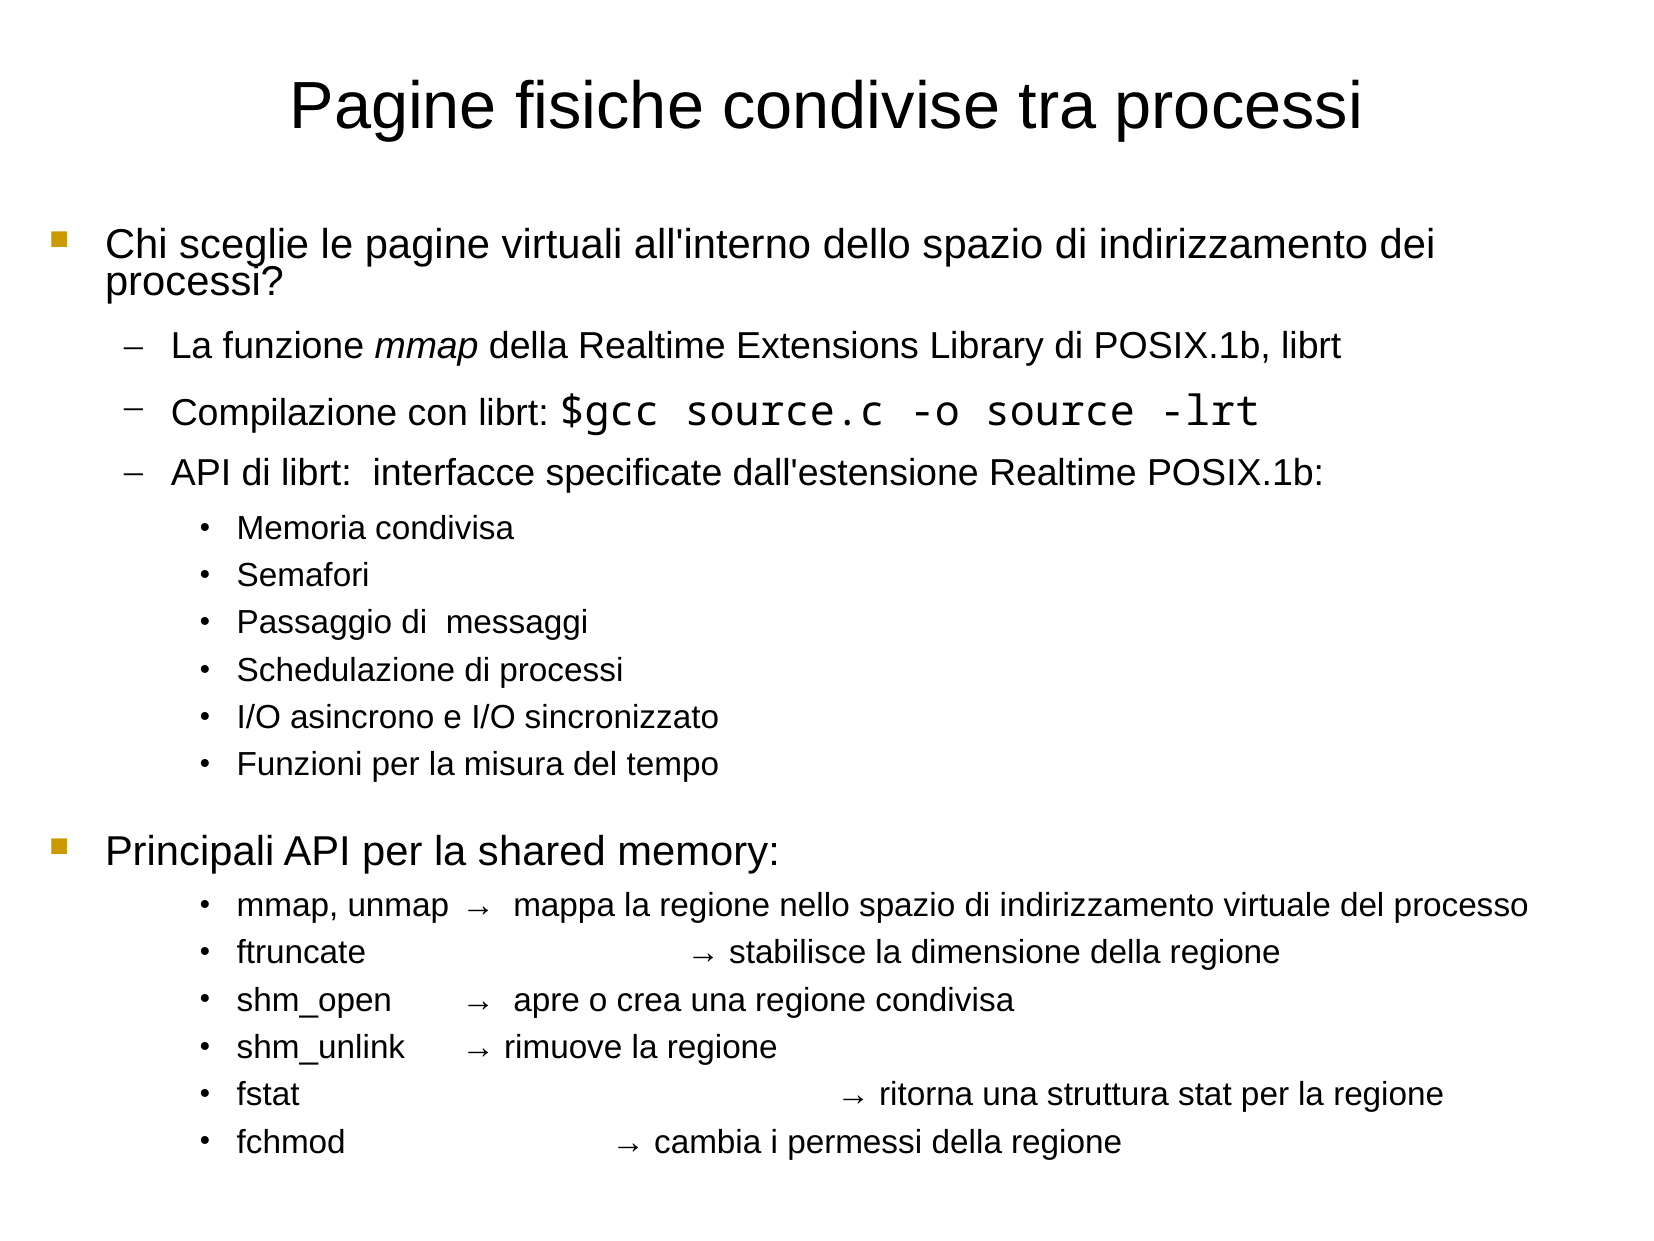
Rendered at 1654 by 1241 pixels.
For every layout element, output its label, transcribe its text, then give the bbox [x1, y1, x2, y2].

title Pagine fisiche condivise tra processi [82, 1, 1571, 209]
list Chi sceglie le pagine virtuali all'interno dello spazio di indirizzamento dei processi? La funzione mmap della Realtime Extensions Library di POSIX.1b, librt Compilazione con librt: $gcc source.c -o source -lrt API di librt: interfacce specificate dall'estensione Realtime POSIX.1b: Memoria condivisa Semafori Passaggio di messaggi Schedulazione di processi I/O asincrono e I/O sincronizzato Funzioni per la misura del tempo Principali API per la shared memory: mmap, unmap → mappa la regione nello spazio di indirizzamento virtuale del processo ftruncate → stabilisce la dimensione della regione shm_open → apre o crea una regione condivisa shm_unlink → rimuove la regione fstat → ritorna una struttura stat per la regione fchmod → cambia i permessi della regione [34, 221, 1604, 1214]
